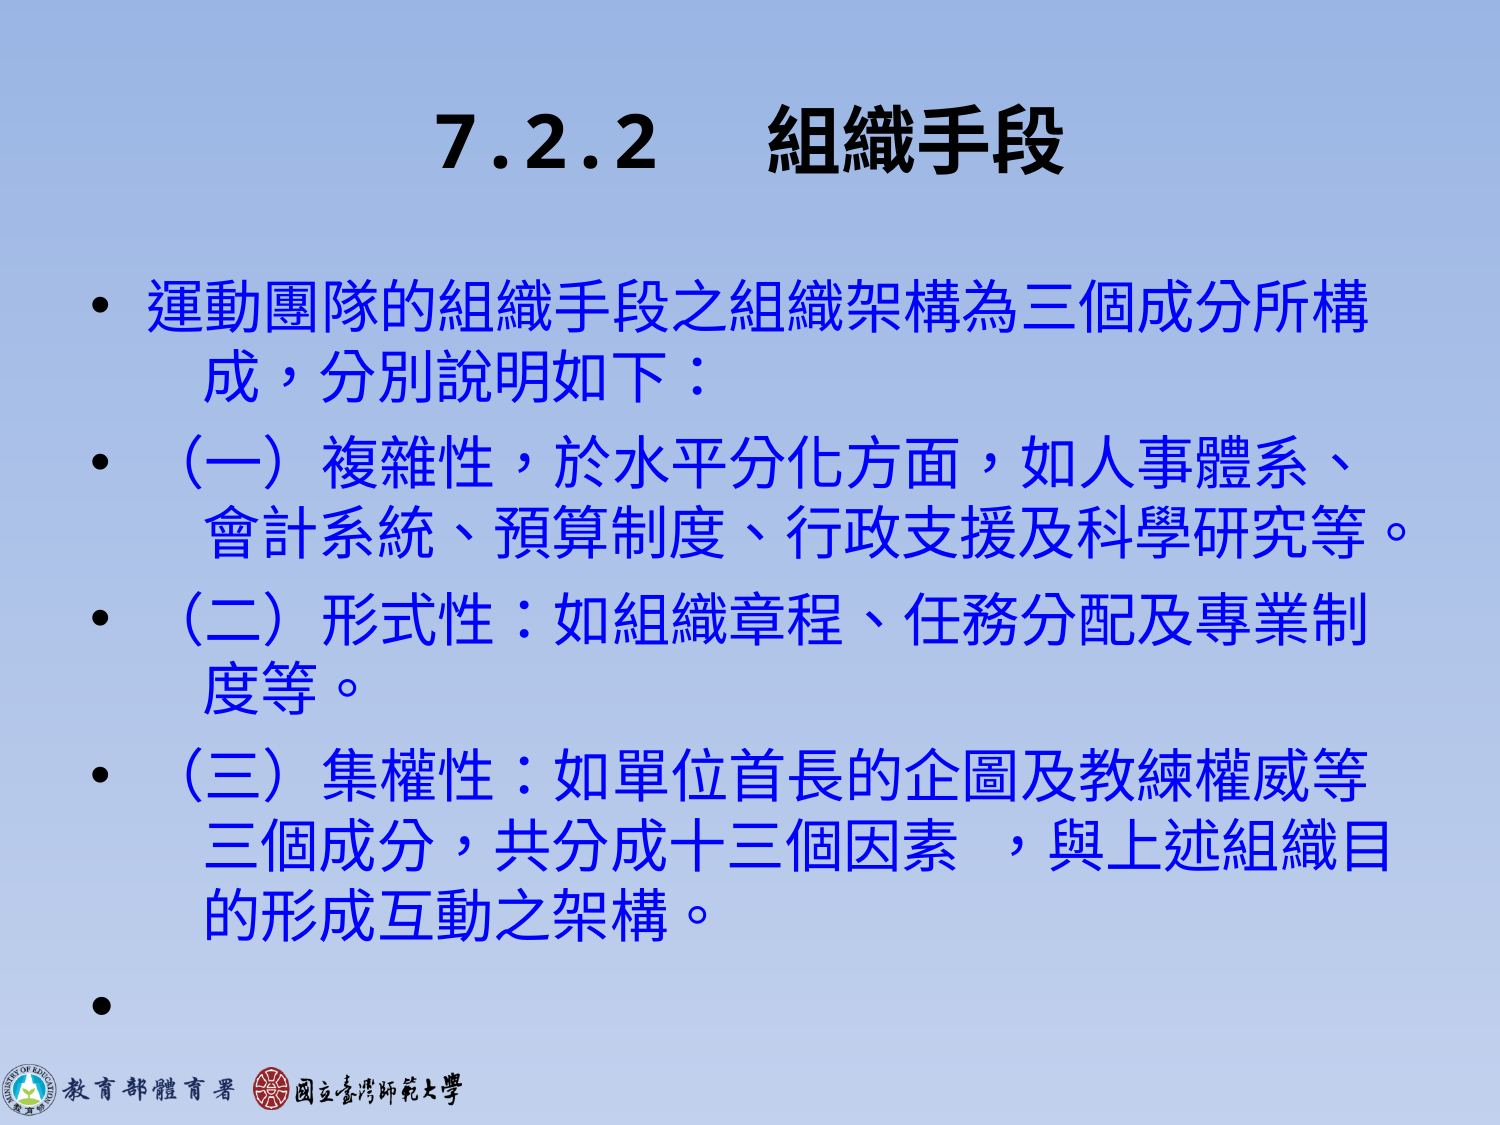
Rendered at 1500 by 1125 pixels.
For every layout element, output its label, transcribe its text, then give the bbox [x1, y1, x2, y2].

list 運動團隊的組織手段之組織架構為三個成分所構成，分別說明如下： （一）複雜性，於水平分化方面，如人事體系、會計系統、預算制度、行政支援及科學研究等。 （二）形式性：如組織章程、任務分配及專業制度等。 （三）集權性：如單位首長的企圖及教練權威等三個成分，共分成十三個因素 ，與上述組織目的形成互動之架構。 [75, 262, 1426, 1005]
title 7.2.2 組織手段 [75, 45, 1426, 233]
